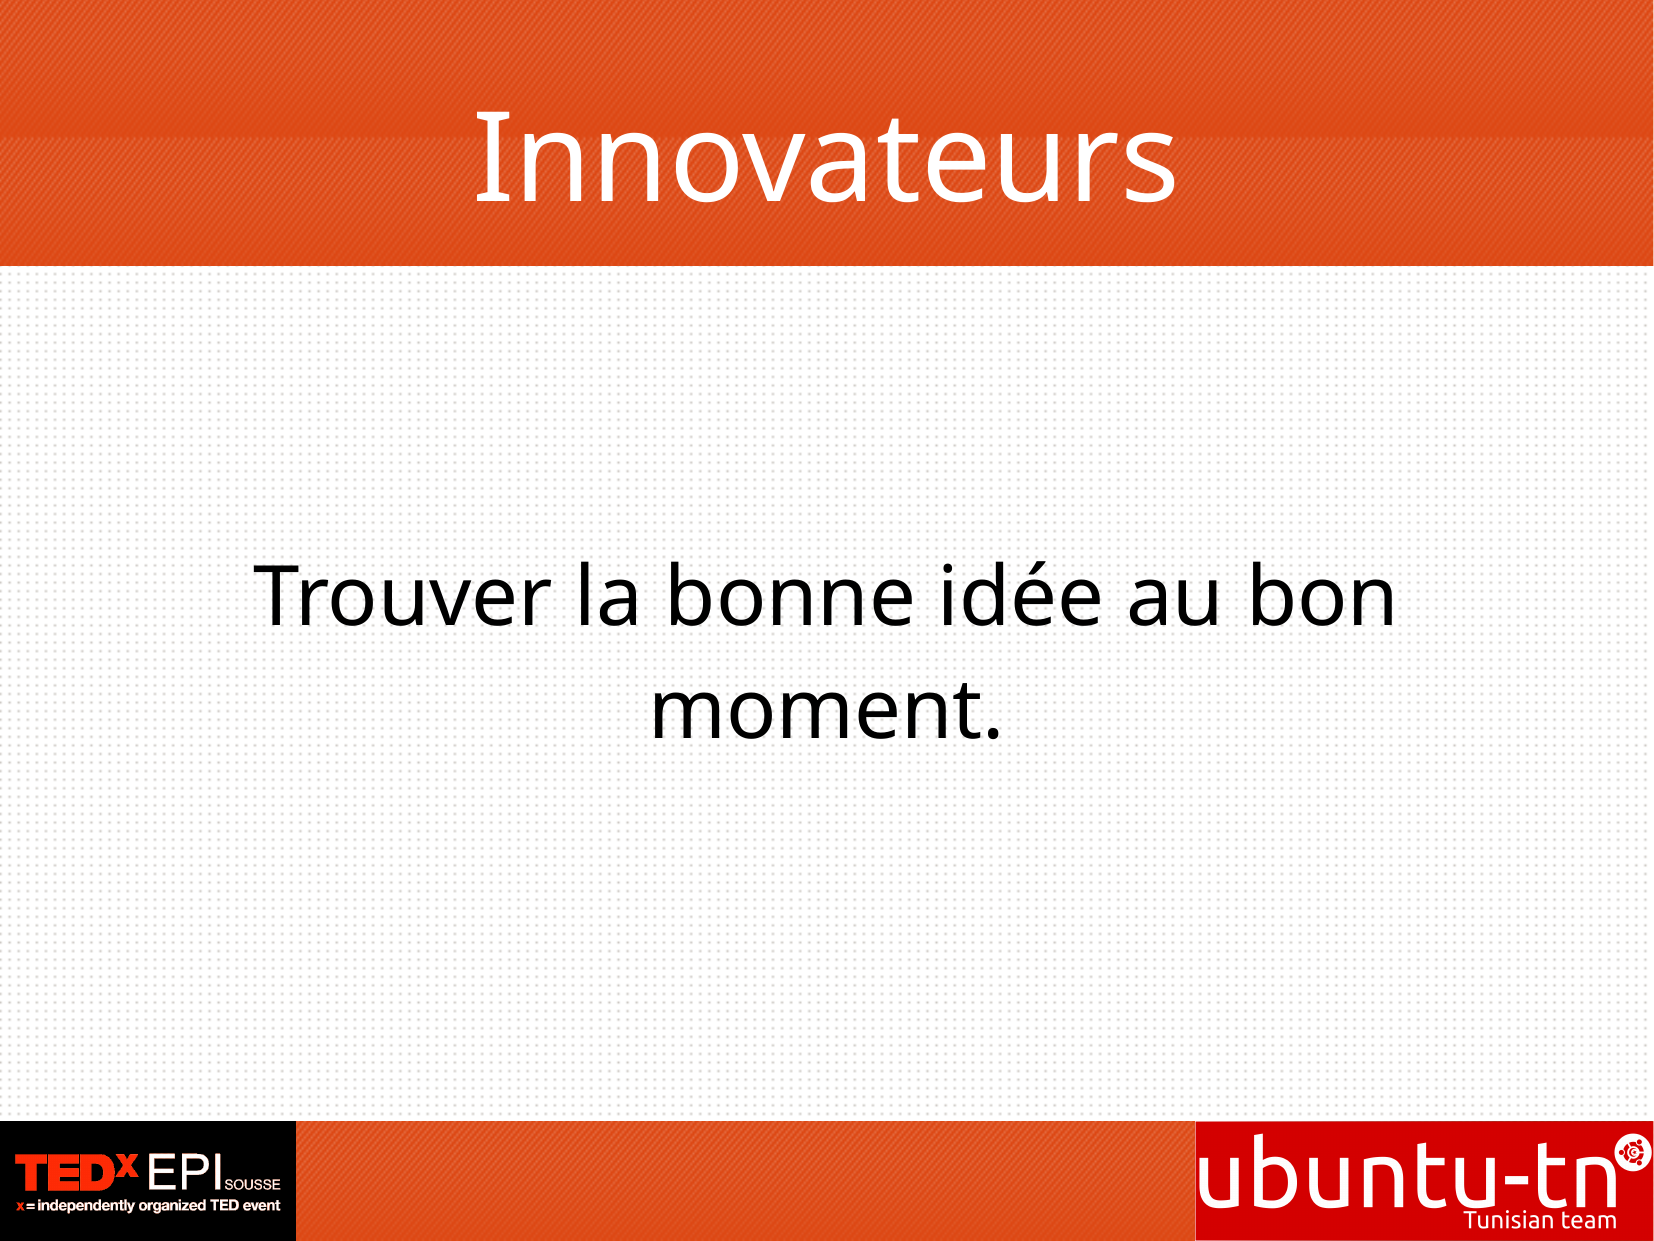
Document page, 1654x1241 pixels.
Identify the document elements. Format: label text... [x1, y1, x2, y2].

picture [0, 0, 1654, 1241]
subtitle Trouver la bonne idée au bon moment. [82, 290, 1571, 1010]
title Innovateurs [82, 49, 1571, 257]
